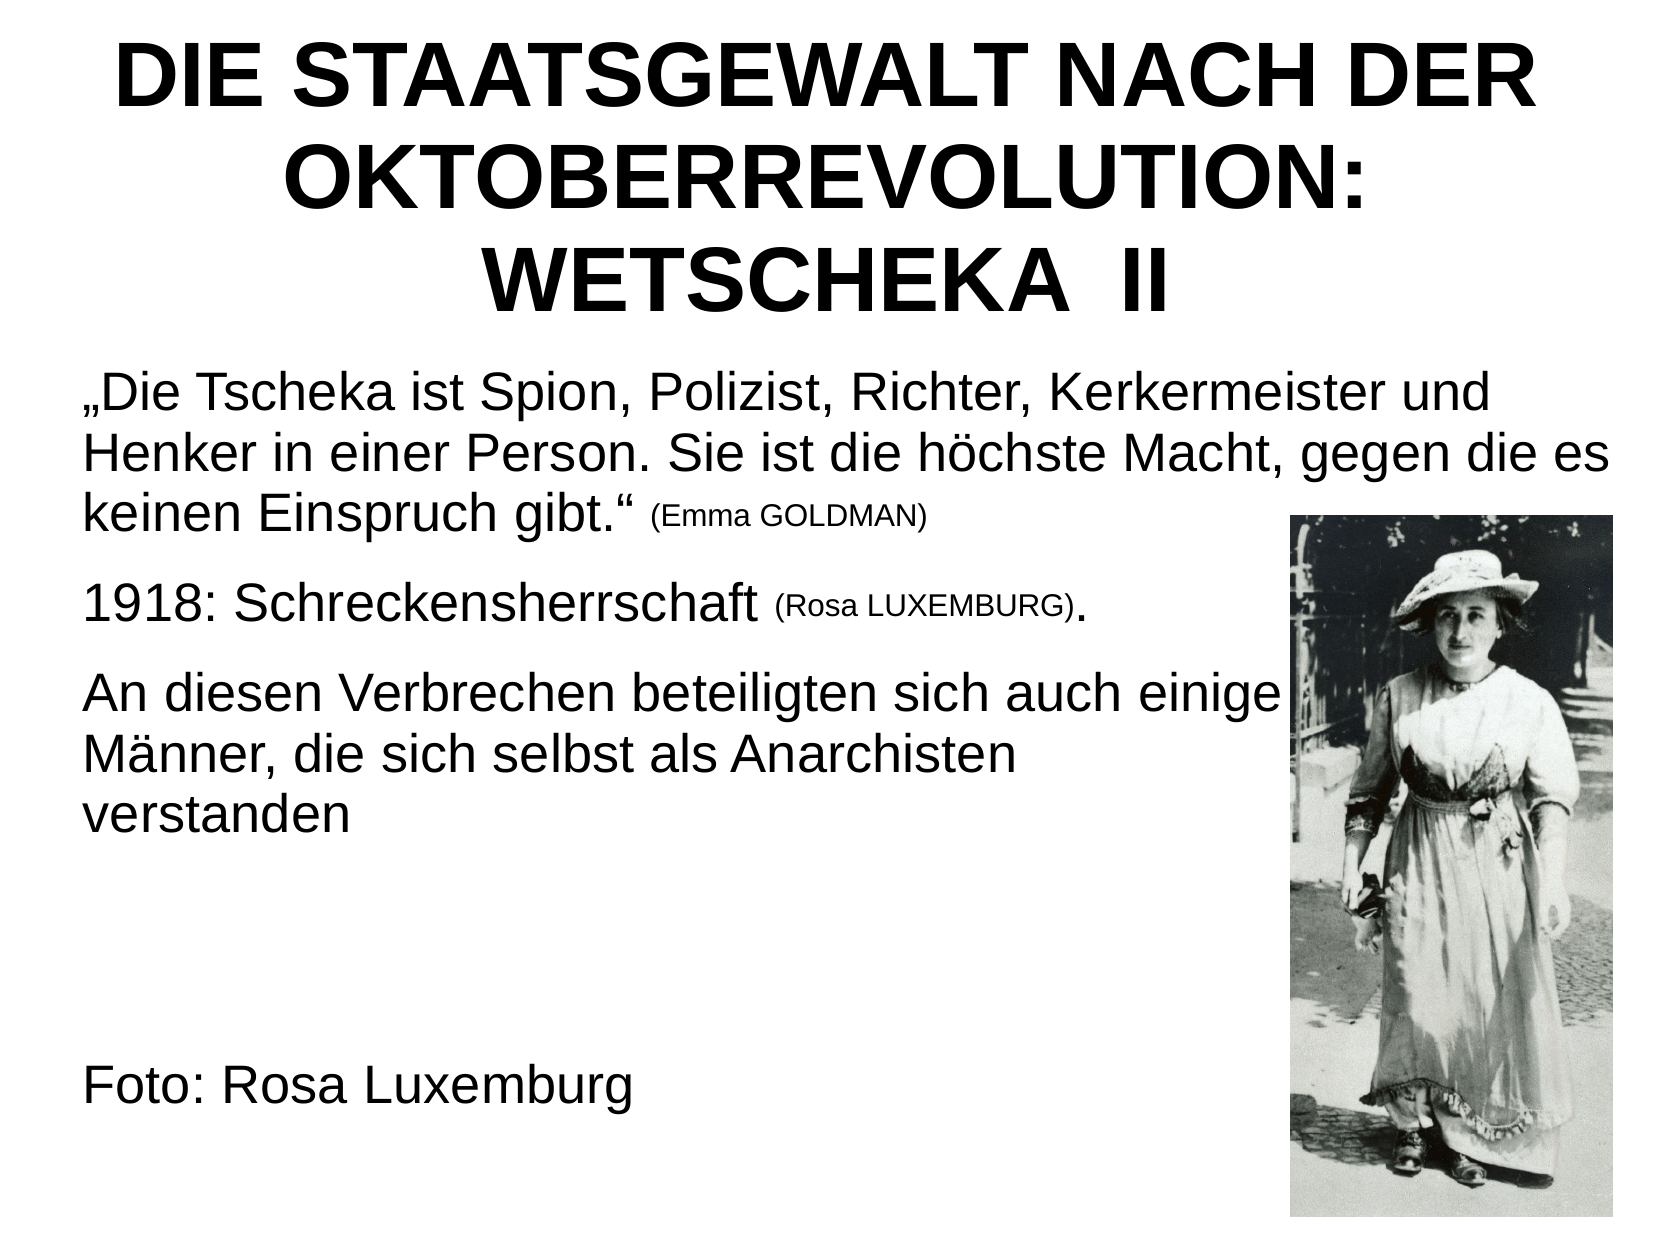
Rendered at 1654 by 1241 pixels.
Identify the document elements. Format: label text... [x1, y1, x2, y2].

picture [1290, 515, 1613, 1217]
title DIE STAATSGEWALT NACH DER OKTOBERREVOLUTION: WETSCHEKA II [82, 23, 1571, 271]
list „Die Tscheka ist Spion, Polizist, Richter, Kerkermeister und Henker in einer Person. Sie ist die höchste Macht, gegen die es keinen Einspruch gibt.“ (Emma GOLDMAN) 1918: Schreckensherrschaft (Rosa LUXEMBURG). An diesen Verbrechen beteiligten sich auch einige Männer, die sich selbst als Anarchisten verstanden Foto: Rosa Luxemburg [82, 271, 1630, 1241]
